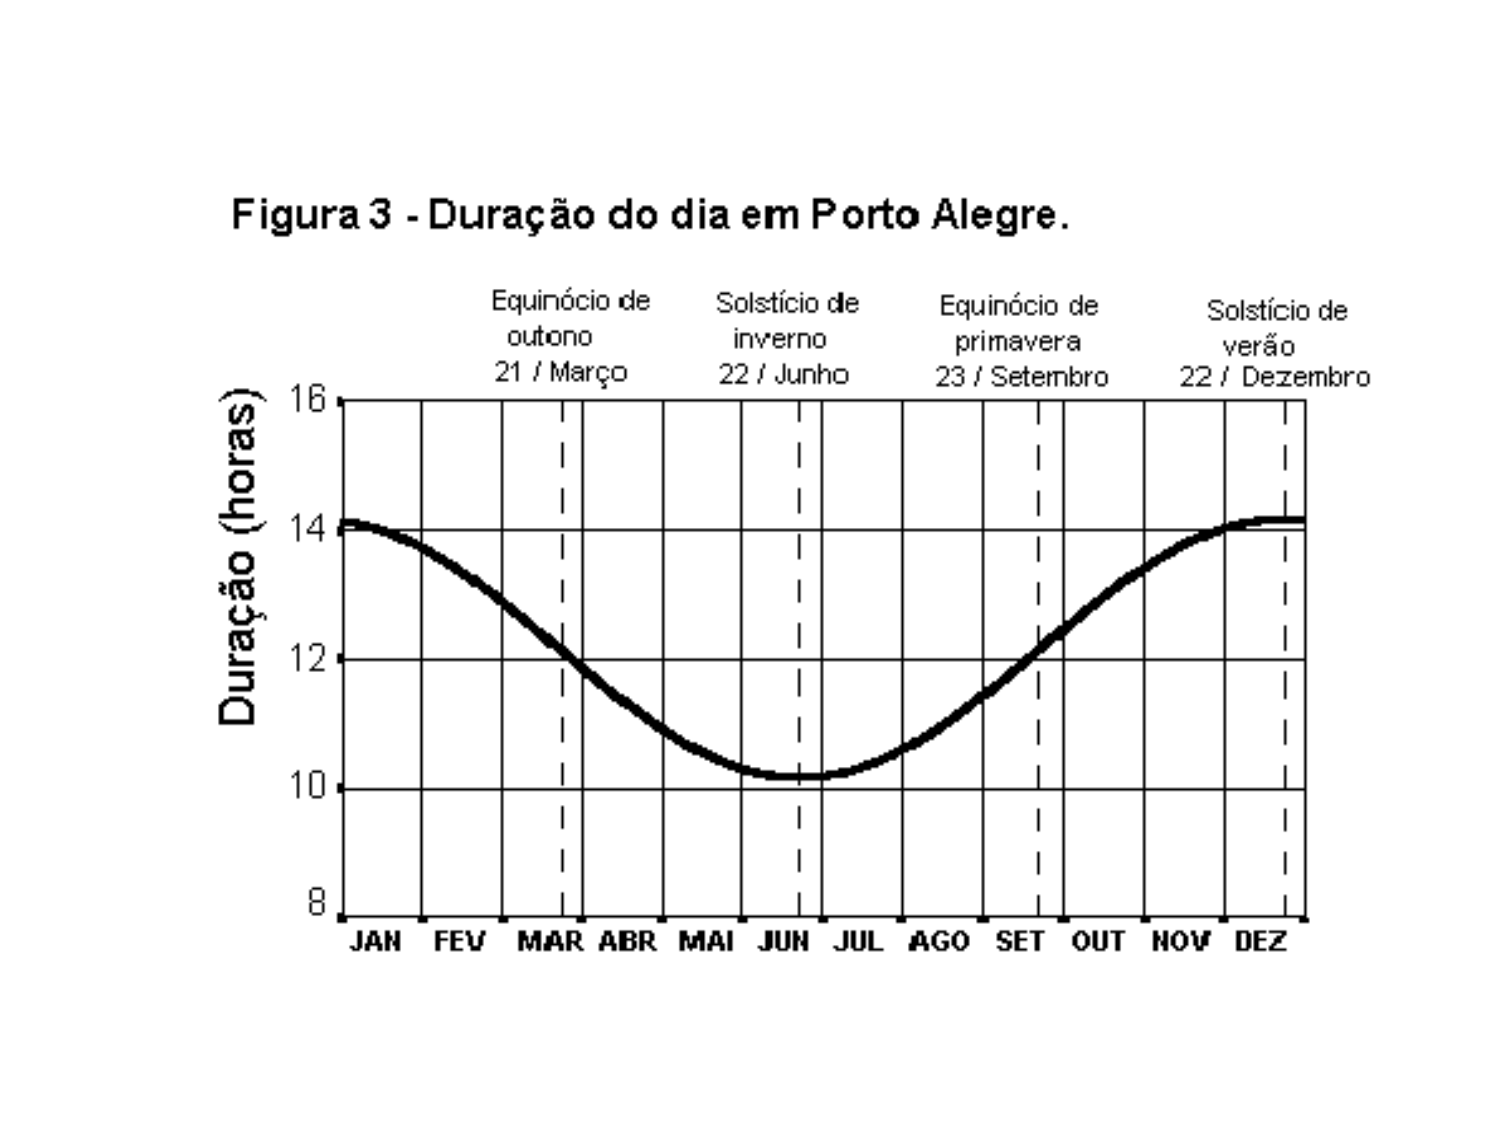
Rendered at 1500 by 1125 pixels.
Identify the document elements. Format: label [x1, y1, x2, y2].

picture [149, 171, 1388, 972]
